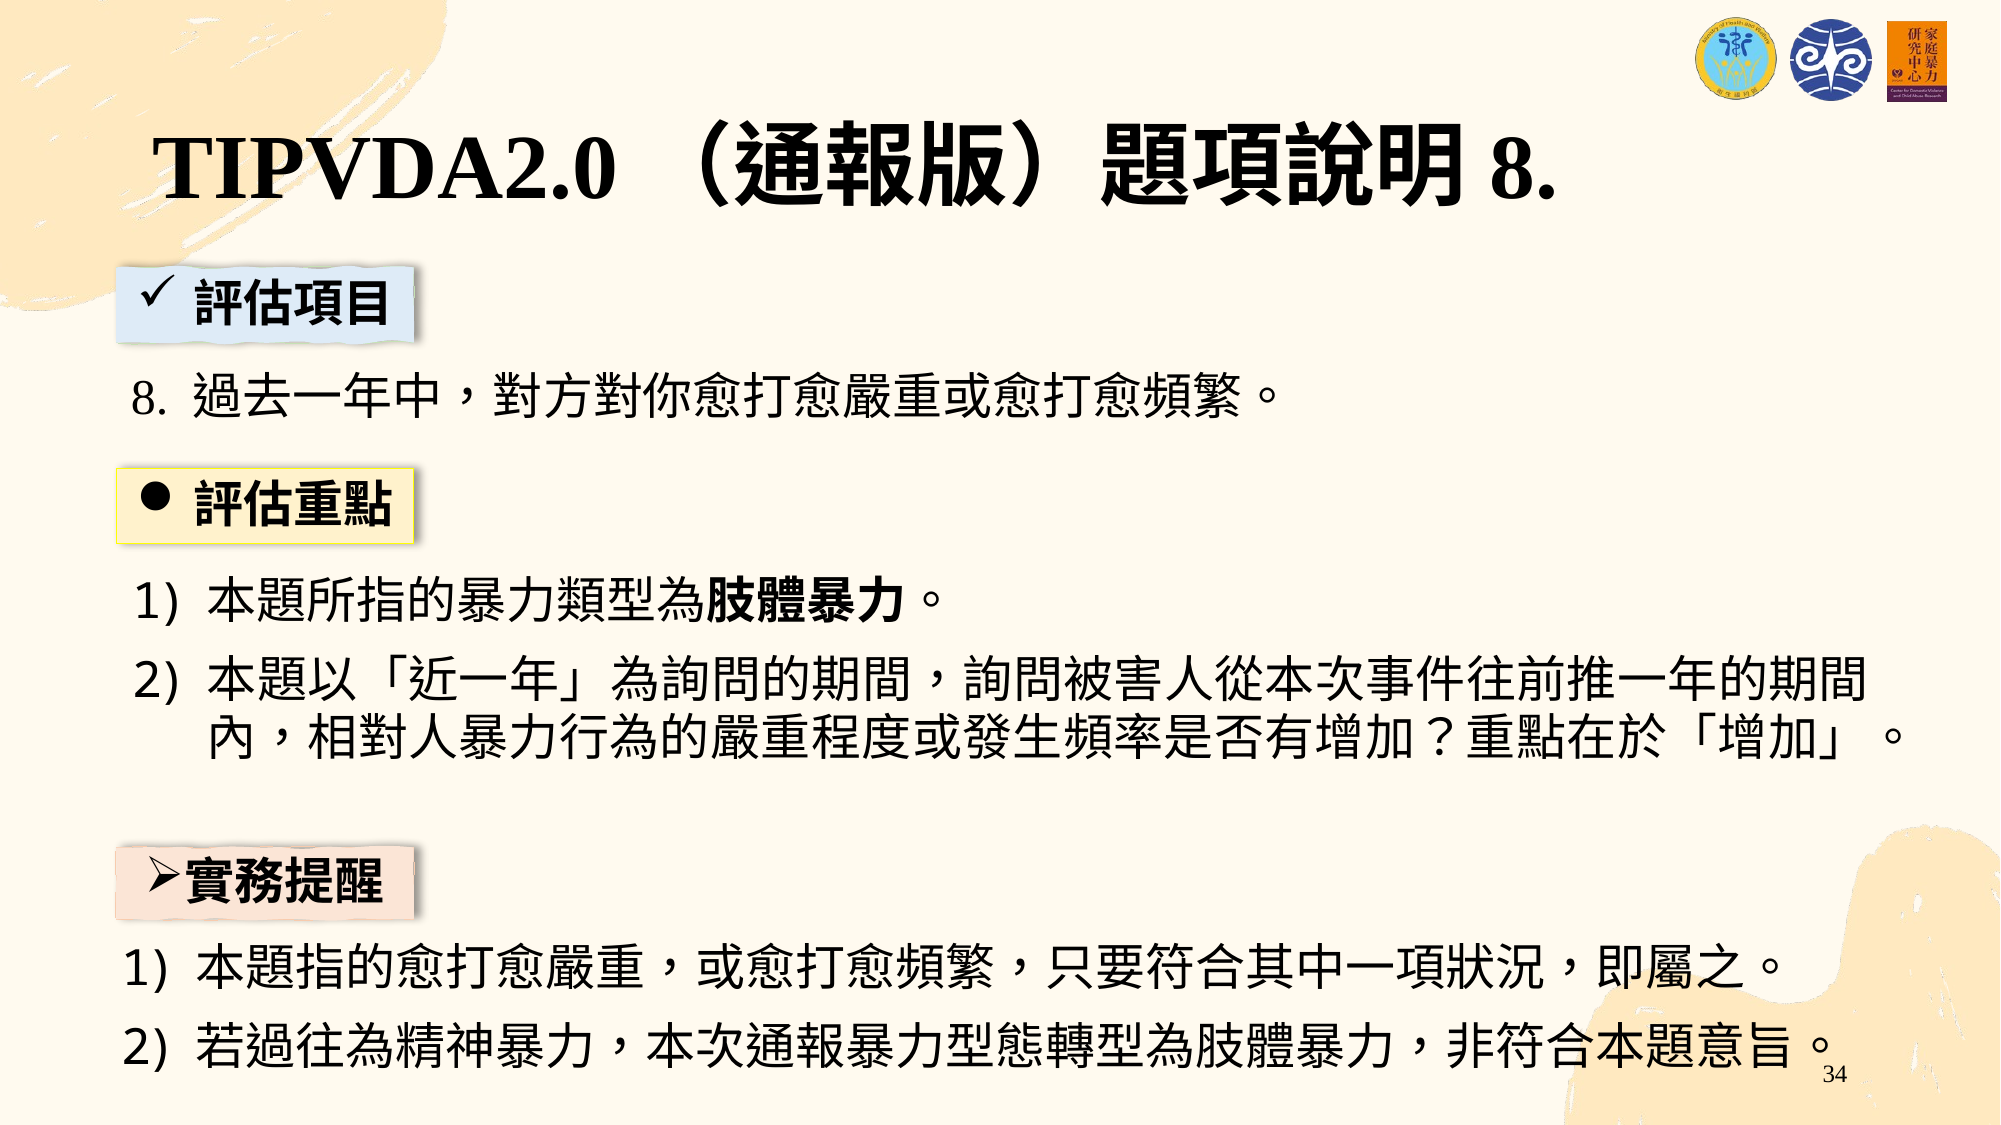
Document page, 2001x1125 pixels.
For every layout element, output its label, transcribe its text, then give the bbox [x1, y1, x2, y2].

picture [0, 0, 485, 354]
text_box 本題所指的暴力類型為肢體暴力。 本題以「近一年」為詢問的期間，詢問被害人從本次事件往前推一年的期間內，相對人暴力行為的嚴重程度或發生頻率是否有增加？重點在於「增加」。 [117, 562, 1884, 732]
picture [1695, 17, 1947, 102]
text_box 本題指的愈打愈嚴重，或愈打愈頻繁，只要符合其中一項狀況，即屬之。 若過往為精神暴力，本次通報暴力型態轉型為肢體暴力，非符合本題意旨。 [106, 929, 1873, 1074]
text_box 8. 過去一年中，對方對你愈打愈嚴重或愈打愈頻繁。 [116, 364, 1863, 504]
text_box 實務提醒 [115, 845, 414, 921]
list 評估重點 [116, 468, 414, 544]
picture [1496, 799, 2001, 1125]
title TIPVDA2.0（通報版）題項說明8. [137, 59, 1863, 278]
text_box 評估項目 [115, 265, 415, 345]
